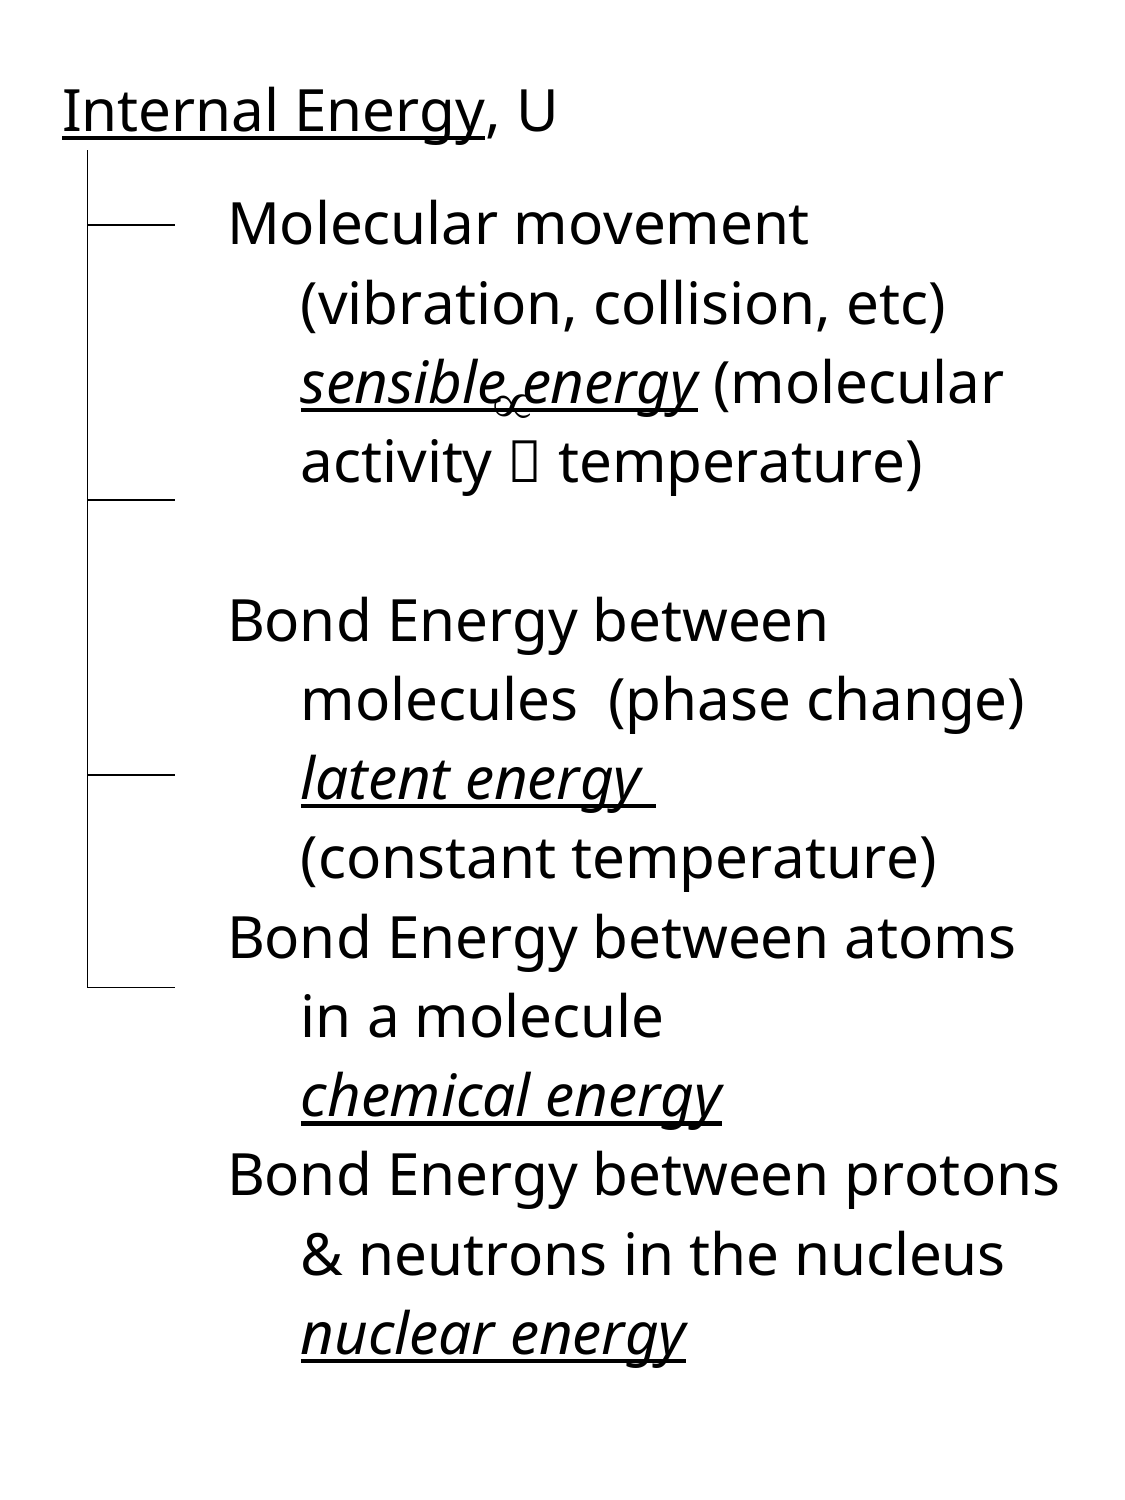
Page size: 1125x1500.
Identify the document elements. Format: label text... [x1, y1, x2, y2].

text_box Internal Energy, U [47, 61, 576, 156]
chart [486, 356, 541, 438]
text_box Molecular movement (vibration, collision, etc) sensible energy (molecular activity  temperature) Bond Energy between molecules (phase change) latent energy (constant temperature) Bond Energy between atoms in a molecule chemical energy Bond Energy between protons & neutrons in the nucleus nuclear energy [212, 174, 1078, 1380]
